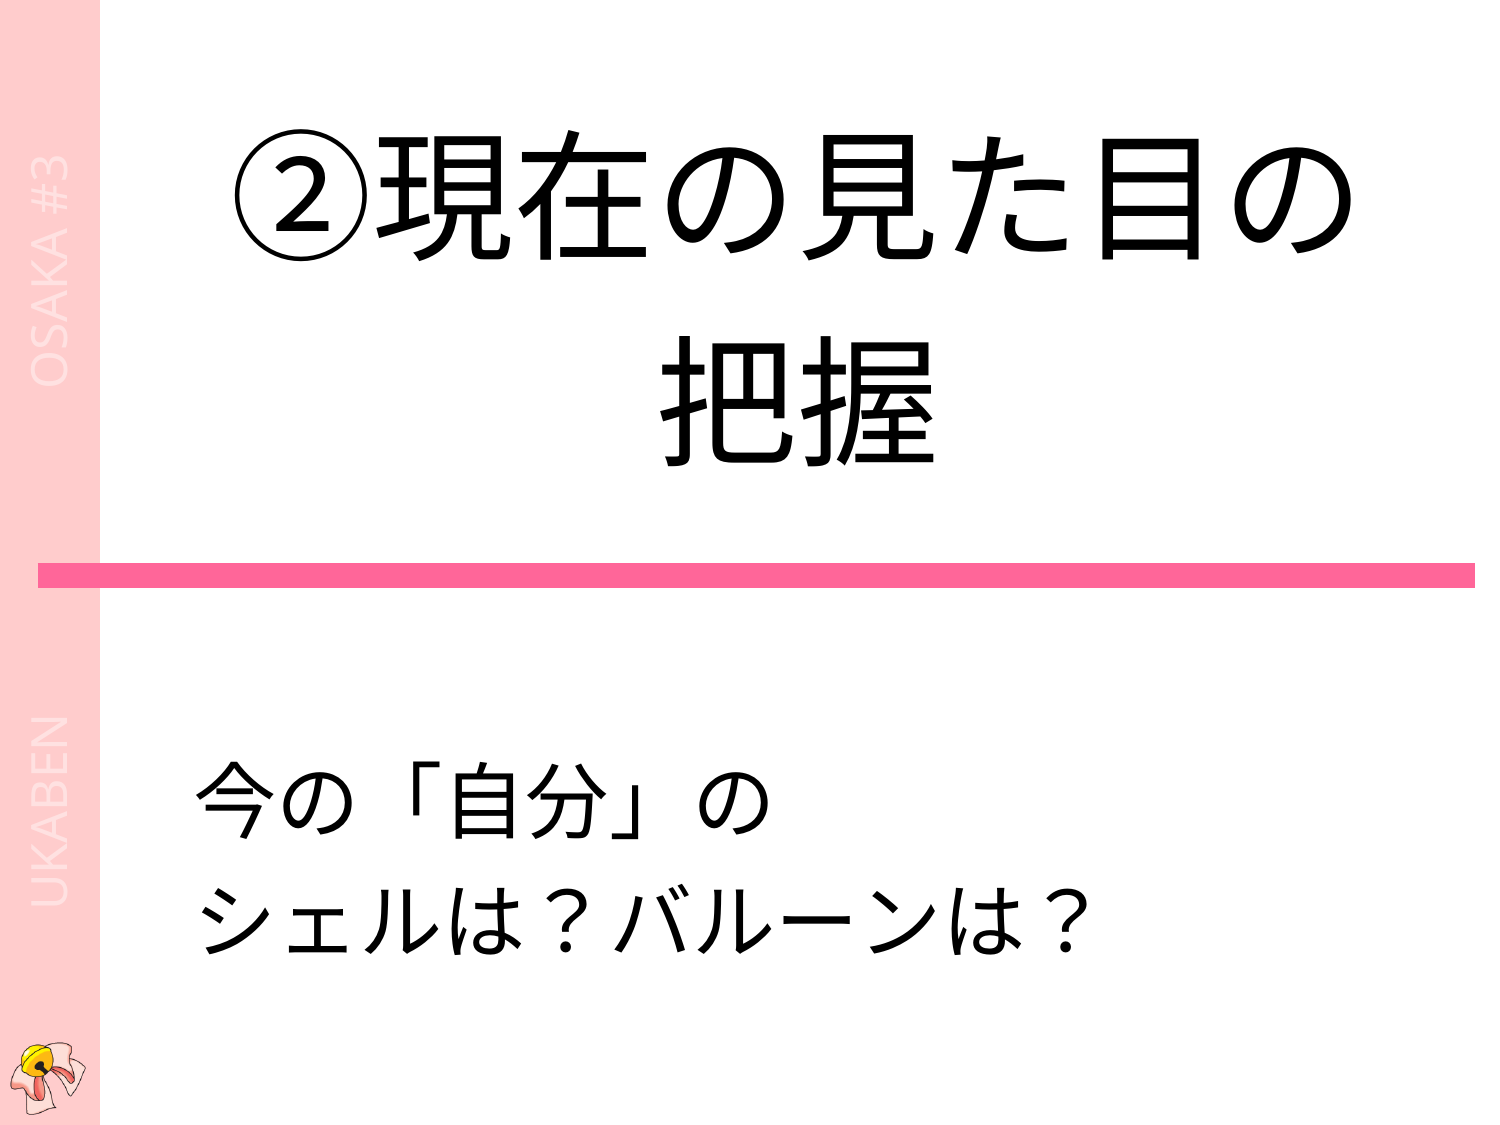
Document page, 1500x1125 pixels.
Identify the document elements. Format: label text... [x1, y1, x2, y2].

title ②現在の見た目の 把握 [118, 50, 1477, 532]
picture [10, 1042, 86, 1115]
subtitle 今の「自分」の シェルは？バルーンは？ [118, 620, 1477, 1093]
